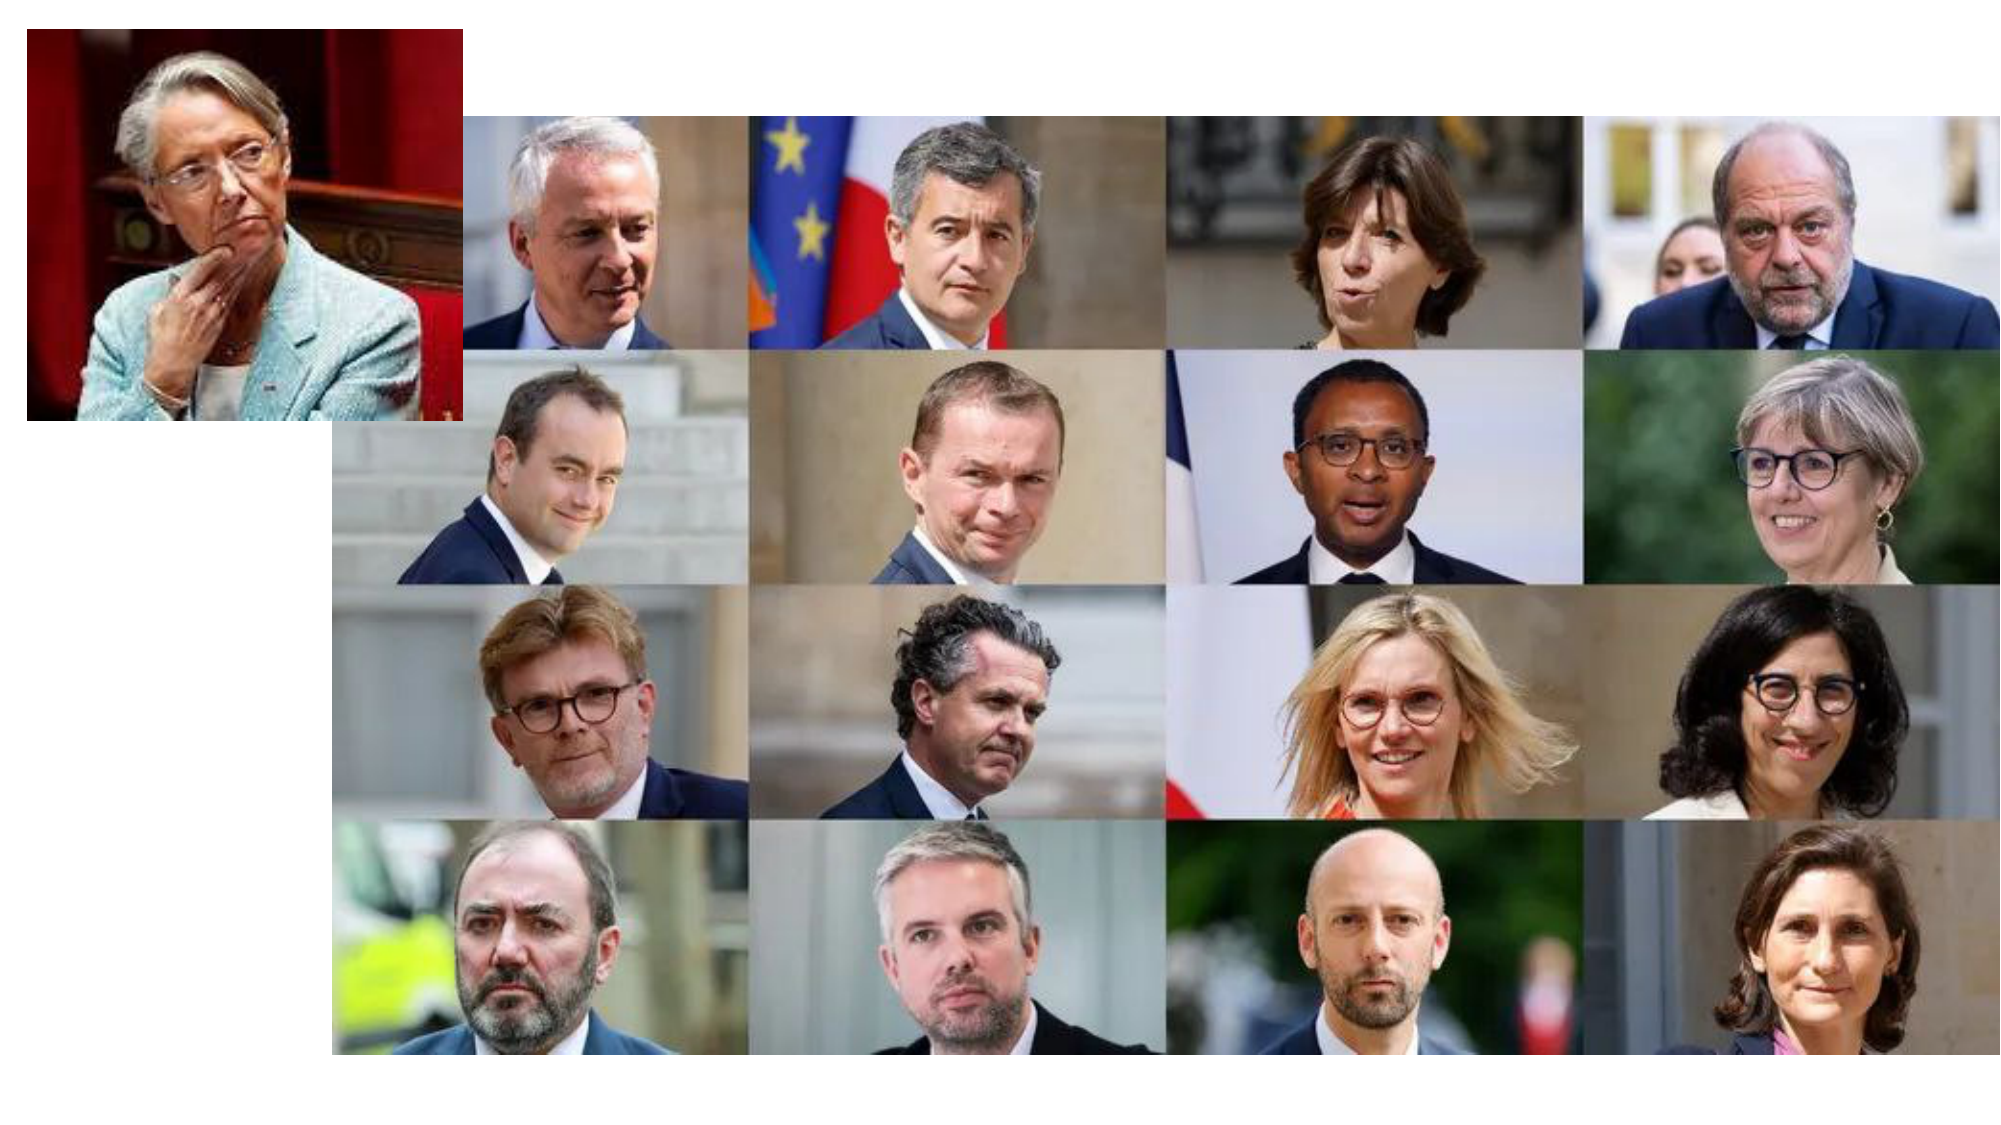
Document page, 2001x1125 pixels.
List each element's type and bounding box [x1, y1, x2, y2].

picture [27, 29, 2000, 1055]
